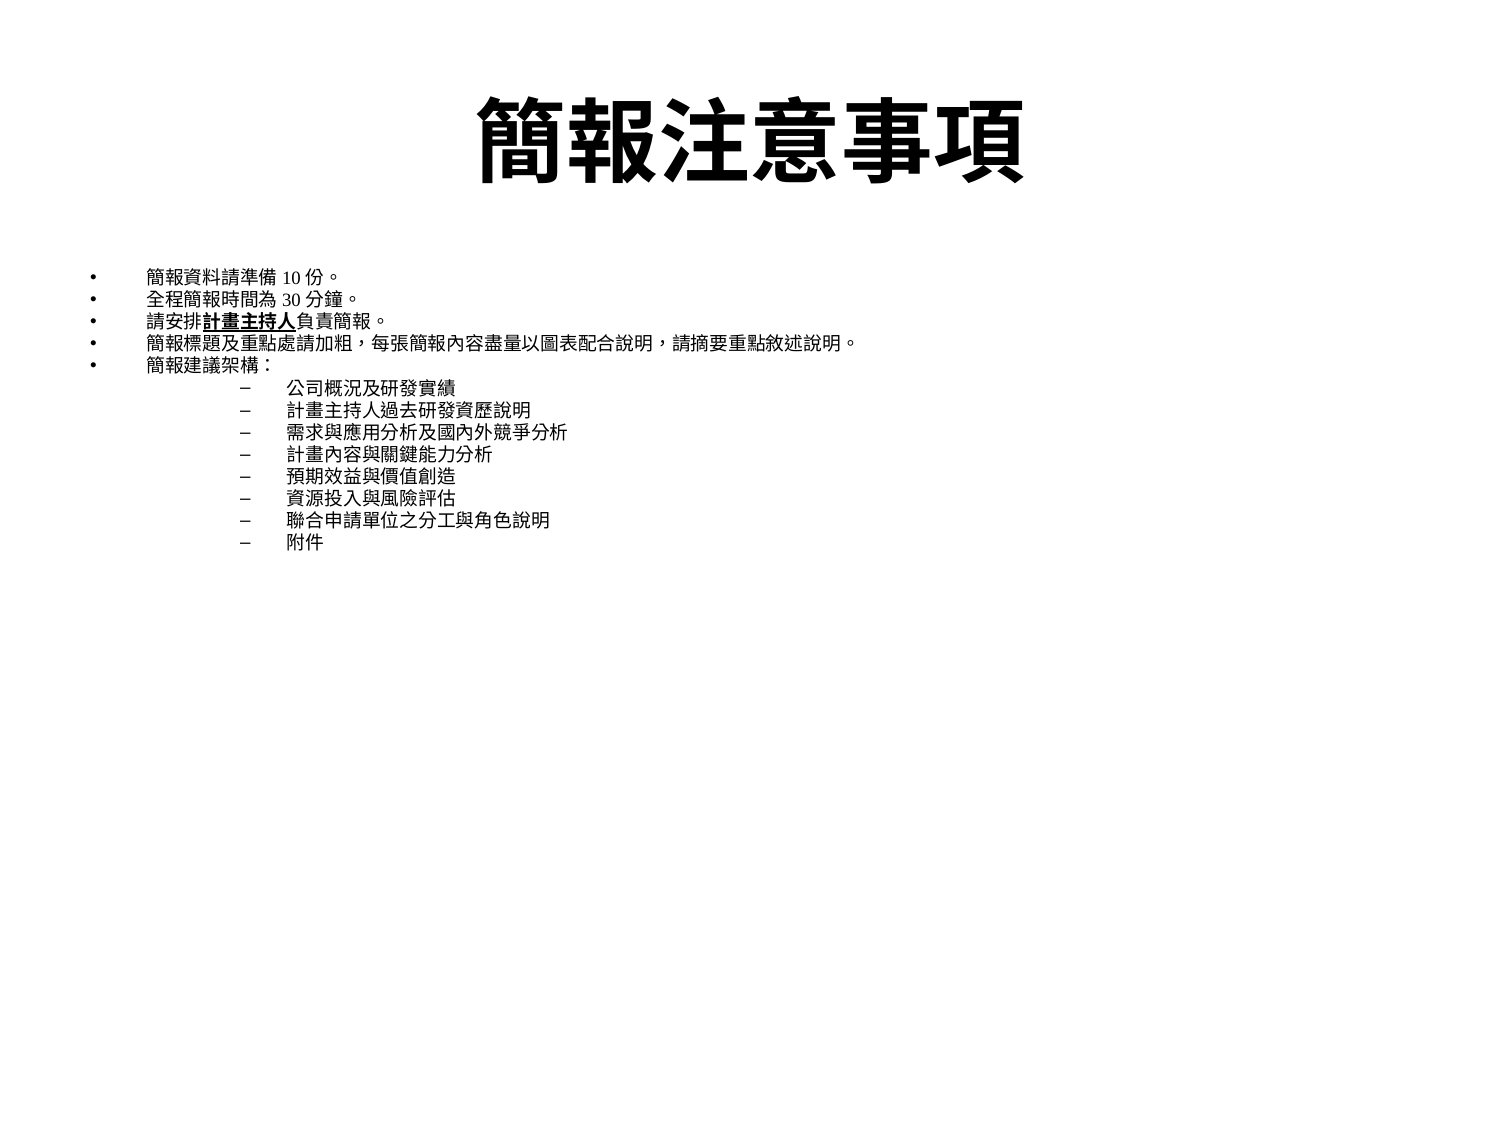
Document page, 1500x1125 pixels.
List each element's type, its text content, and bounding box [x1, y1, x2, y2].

list 簡報資料請準備10份。 全程簡報時間為30分鐘。 請安排計畫主持人負責簡報。 簡報標題及重點處請加粗，每張簡報內容盡量以圖表配合說明，請摘要重點敘述說明。 簡報建議架構： 公司概況及研發實績 計畫主持人過去研發資歷說明 需求與應用分析及國內外競爭分析 計畫內容與關鍵能力分析 預期效益與價值創造 資源投入與風險評估 聯合申請單位之分工與角色說明 附件 [75, 262, 1426, 1005]
title 簡報注意事項 [75, 45, 1426, 233]
